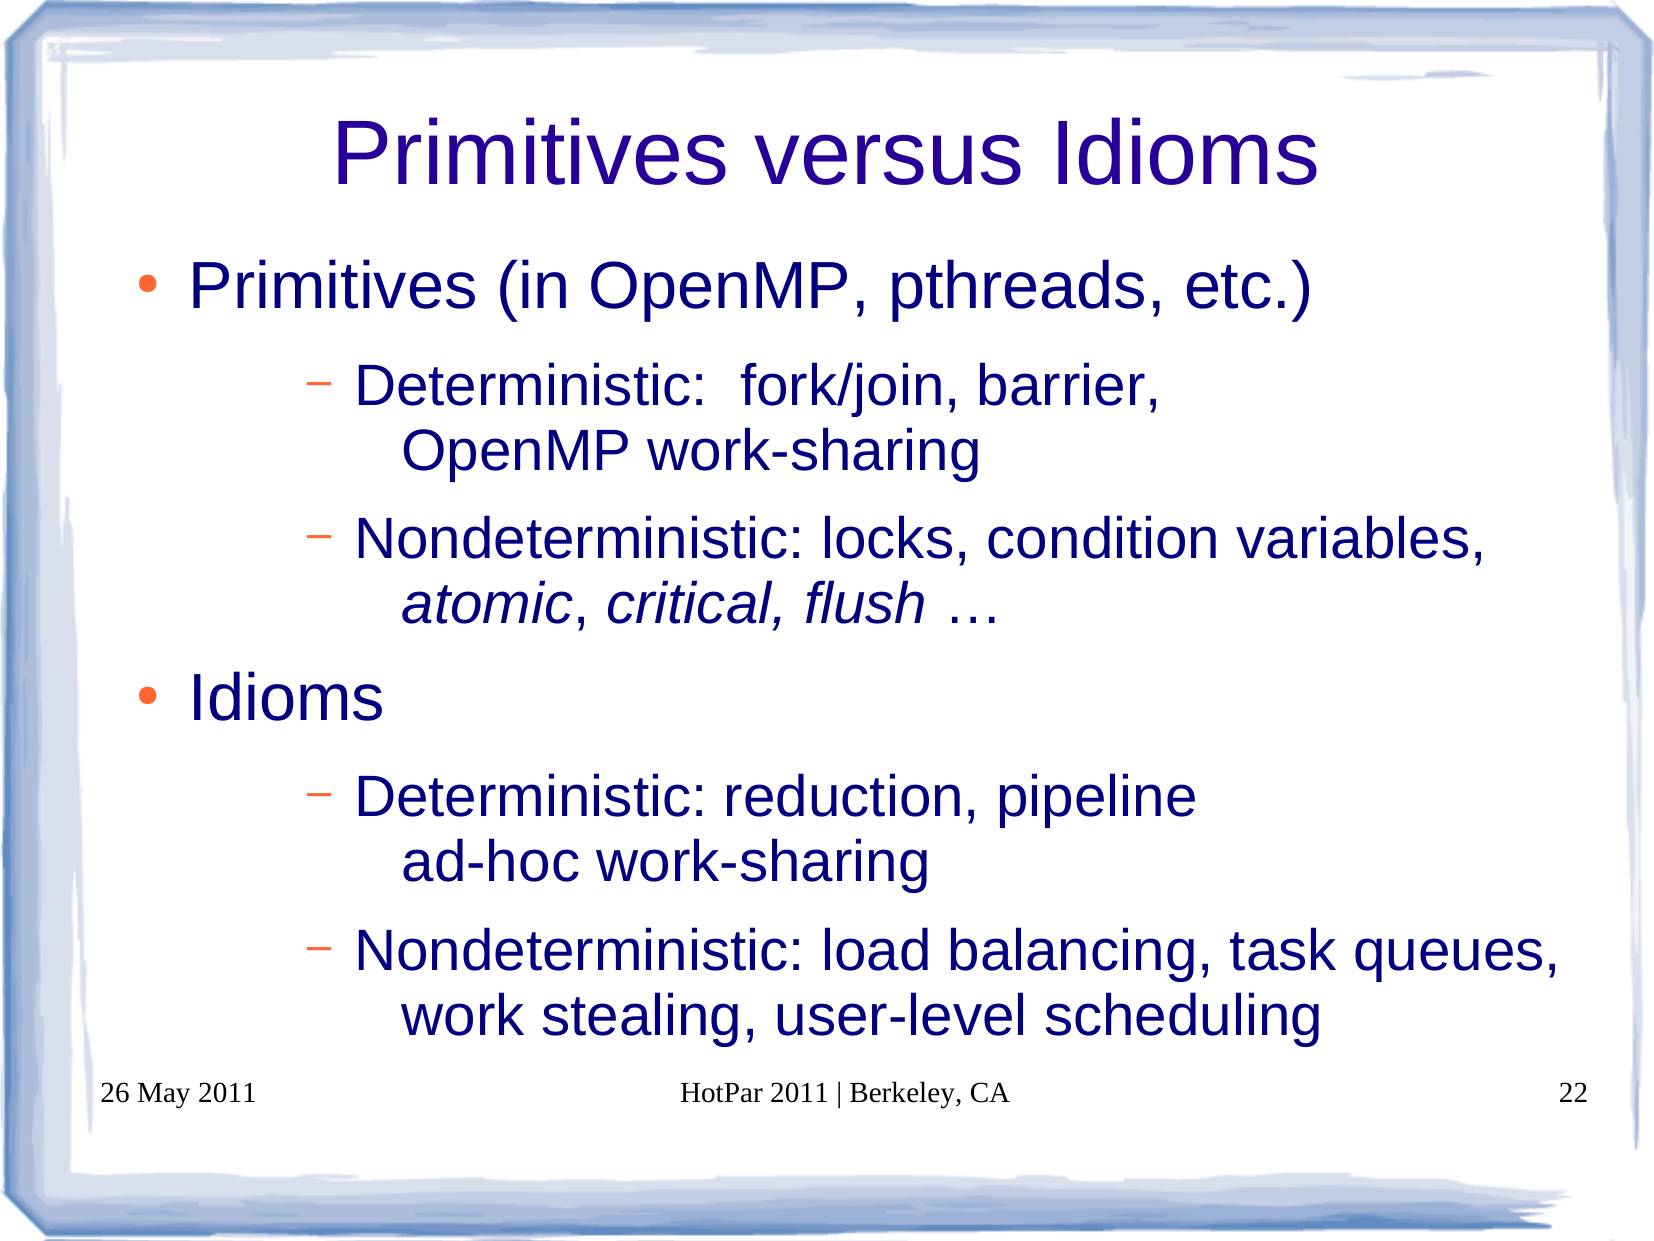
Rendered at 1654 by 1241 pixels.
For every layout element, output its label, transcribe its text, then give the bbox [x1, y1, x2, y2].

list Primitives (in OpenMP, pthreads, etc.) Deterministic: fork/join, barrier, OpenMP work-sharing Nondeterministic: locks, condition variables, atomic, critical, flush … Idioms Deterministic: reduction, pipeline ad-hoc work-sharing Nondeterministic: load balancing, task queues, work stealing, user-level scheduling [118, 248, 1571, 1048]
title Primitives versus Idioms [82, 56, 1571, 250]
picture [0, 0, 1654, 1241]
